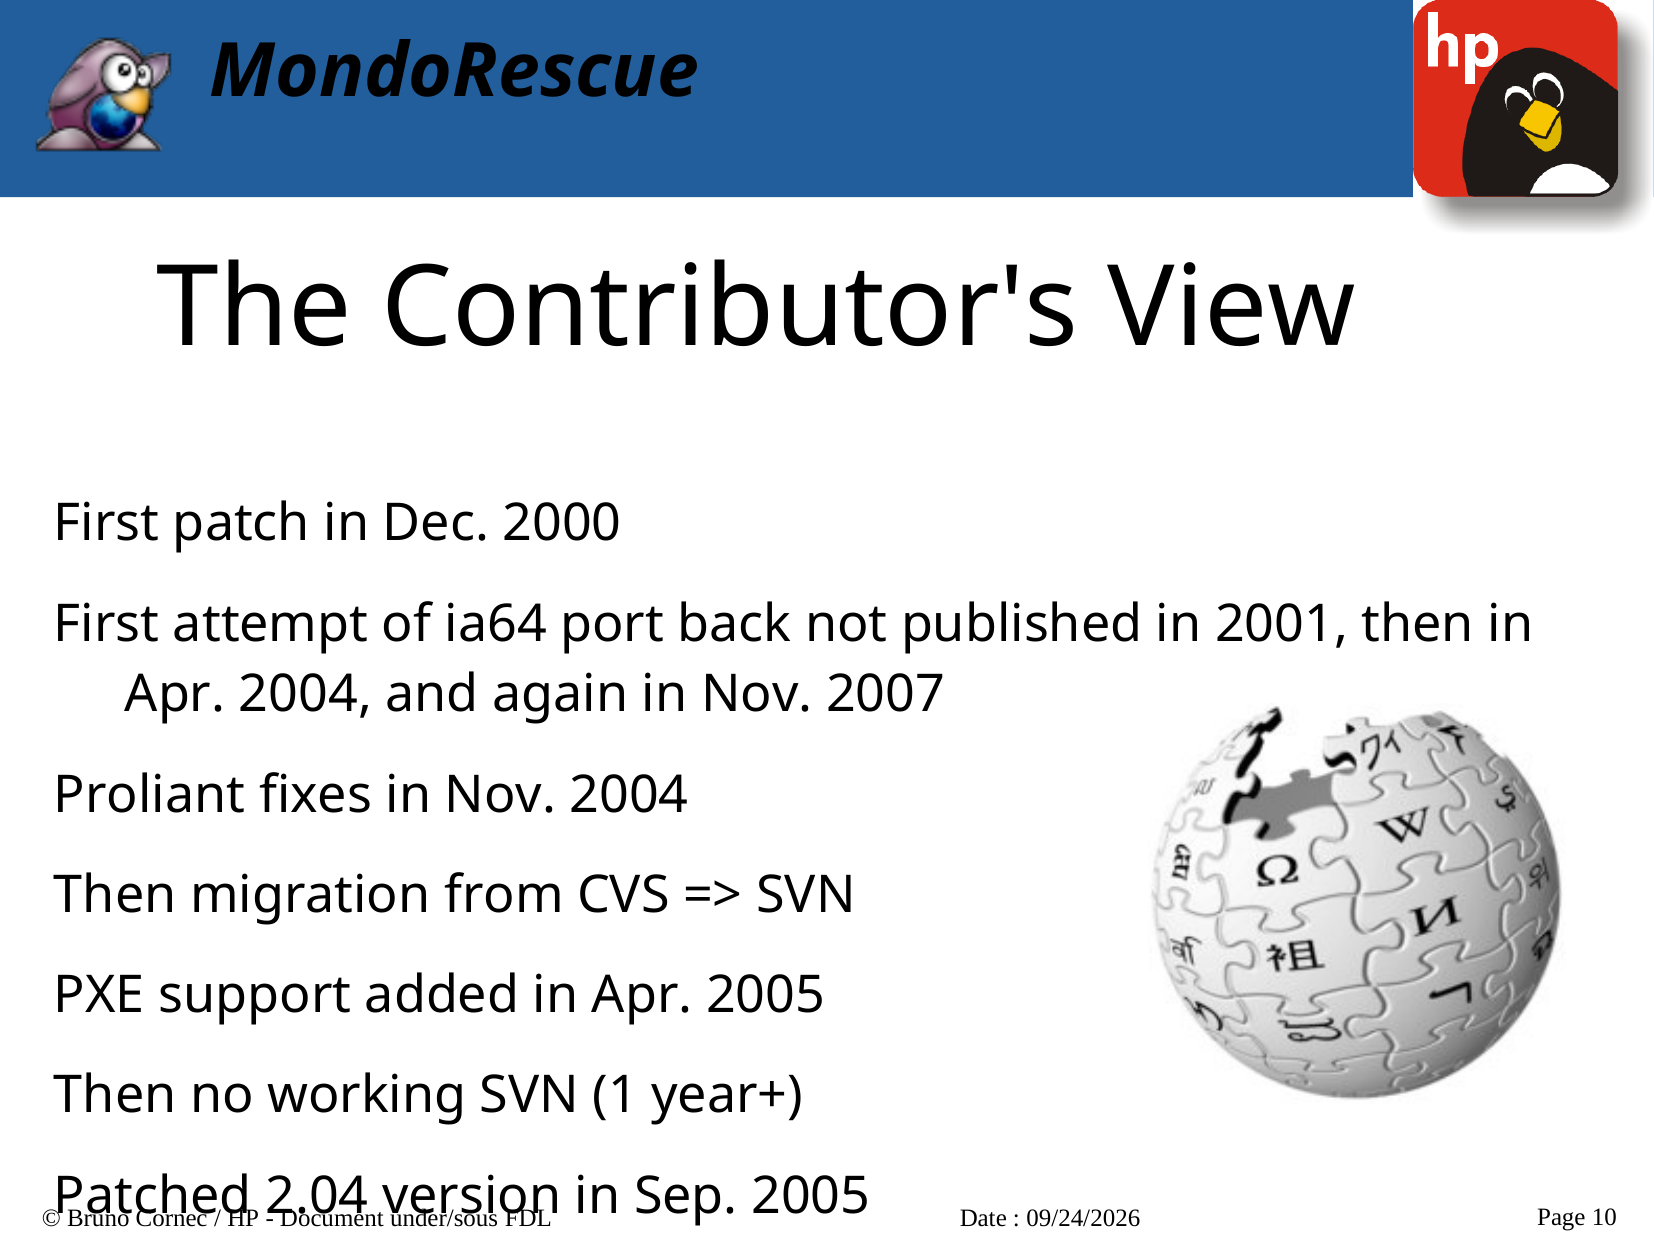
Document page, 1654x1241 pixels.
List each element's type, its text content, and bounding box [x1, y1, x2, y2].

text_box The Contributor's View [156, 225, 1405, 365]
list First patch in Dec. 2000 First attempt of ia64 port back not published in 2001, then in Apr. 2004, and again in Nov. 2007 Proliant fixes in Nov. 2004 Then migration from CVS => SVN PXE support added in Apr. 2005 Then no working SVN (1 year+) Patched 2.04 version in Sep. 2005 [42, 485, 1606, 1149]
picture [0, 0, 211, 199]
picture [1413, 0, 1654, 235]
picture [1148, 703, 1566, 1121]
